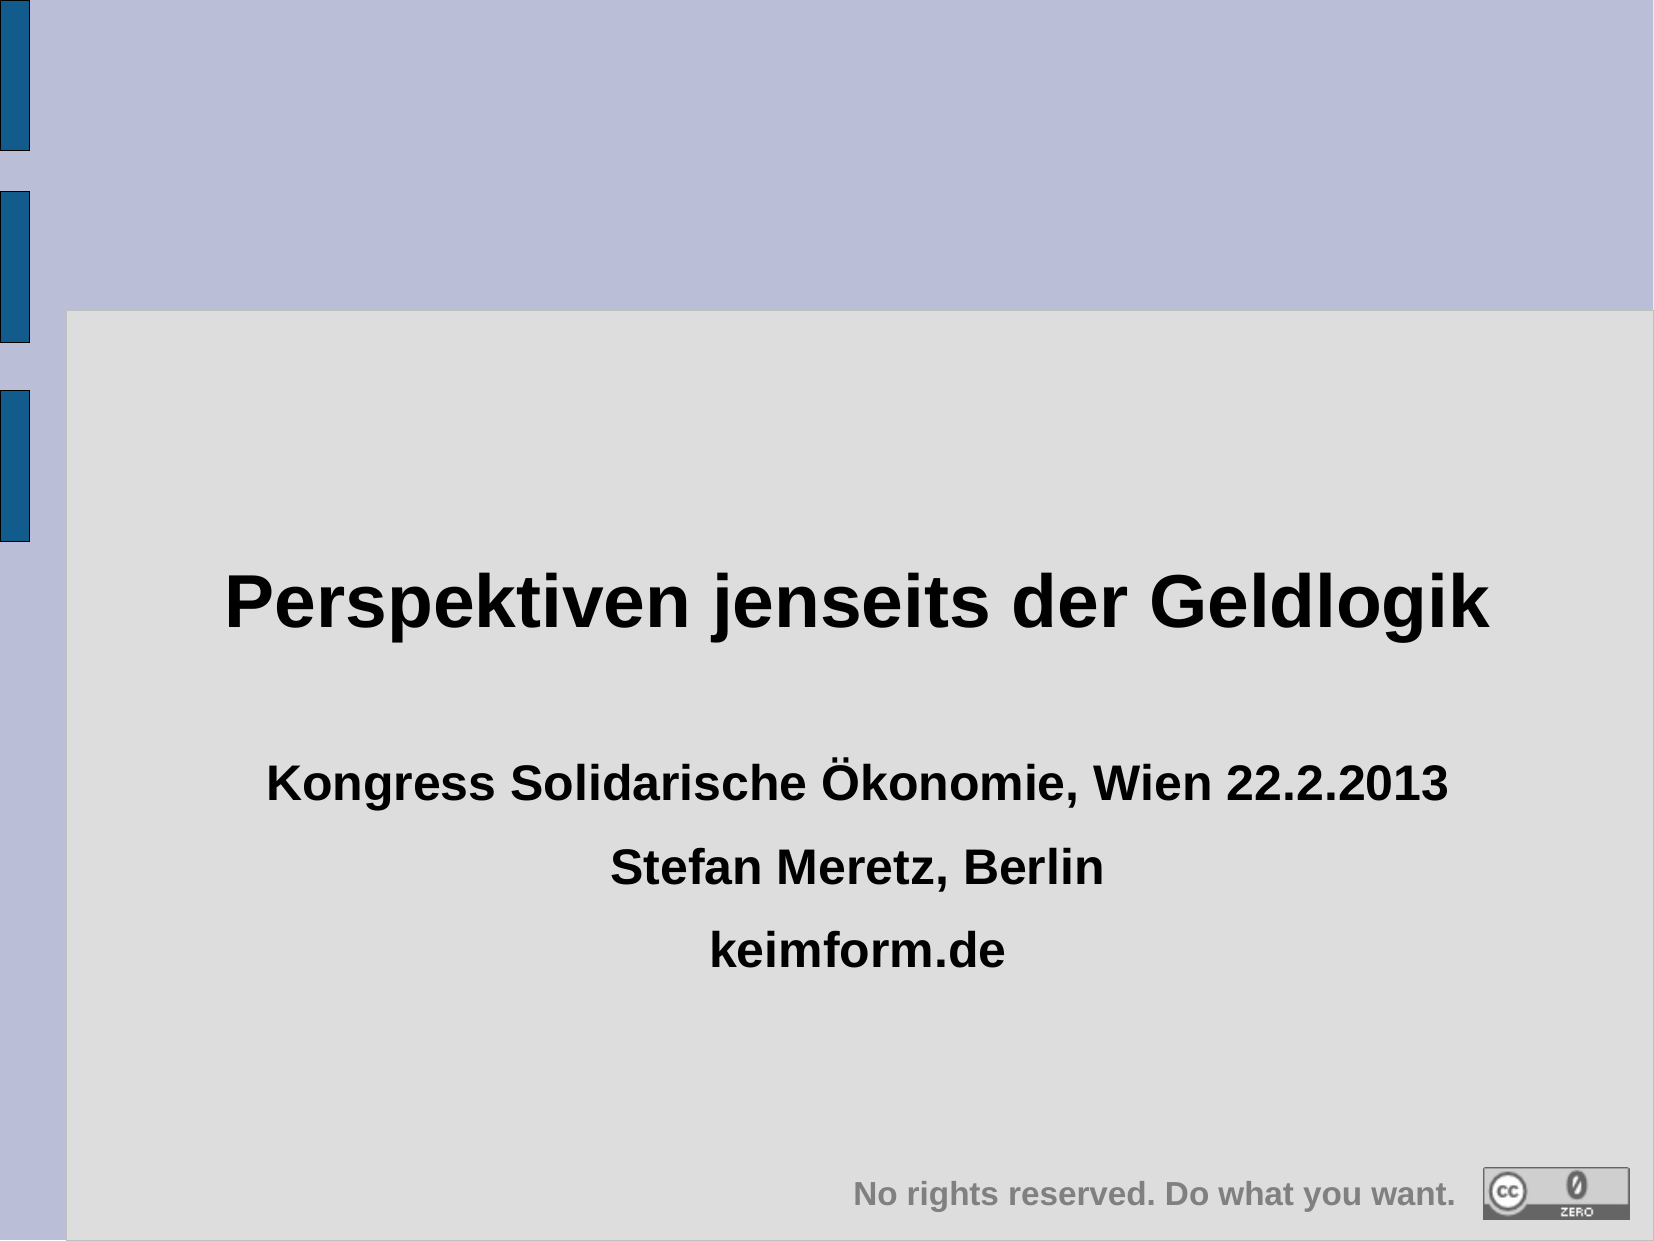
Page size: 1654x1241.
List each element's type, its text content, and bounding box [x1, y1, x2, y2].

picture [1483, 1167, 1630, 1220]
subtitle Perspektiven jenseits der Geldlogik Kongress Solidarische Ökonomie, Wien 22.2.2013 Stefan Meretz, Berlin keimform.de [121, 344, 1595, 1152]
text_box No rights reserved. Do what you want. [838, 1167, 1477, 1220]
